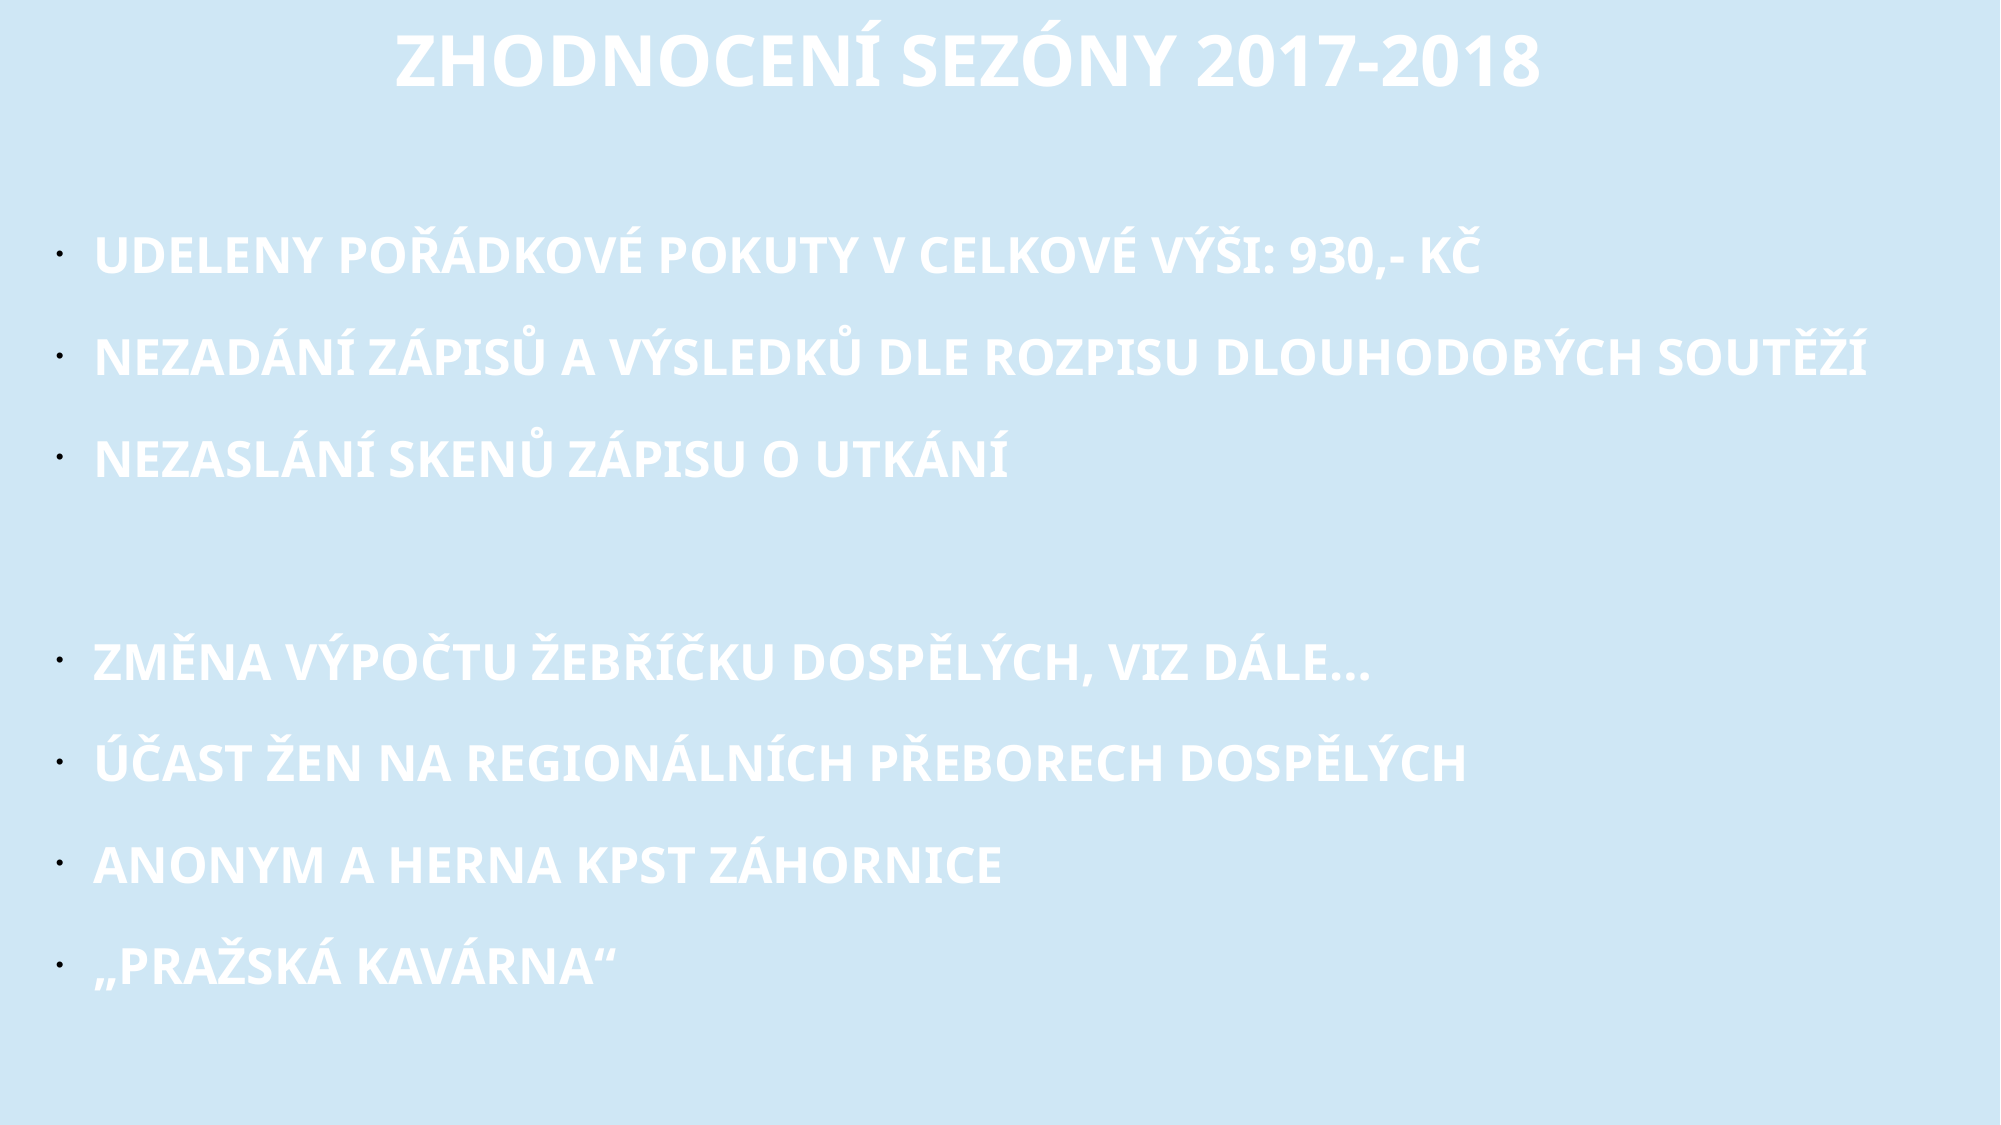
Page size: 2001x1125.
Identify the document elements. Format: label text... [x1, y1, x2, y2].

list UDELENY POŘÁDKOVÉ POKUTY V CELKOVÉ VÝŠI: 930,- KČ NEZADÁNÍ ZÁPISŮ A VÝSLEDKŮ DLE ROZPISU DLOUHODOBÝCH SOUTĚŽÍ NEZASLÁNÍ SKENŮ ZÁPISU O UTKÁNÍ ZMĚNA VÝPOČTU ŽEBŘÍČKU DOSPĚLÝCH, VIZ DÁLE… ÚČAST ŽEN NA REGIONÁLNÍCH PŘEBORECH DOSPĚLÝCH ANONYM A HERNA KPST ZÁHORNICE „PRAŽSKÁ KAVÁRNA“ [40, 204, 1939, 1080]
title ZHODNOCENÍ SEZÓNY 2017-2018 [120, 18, 1819, 204]
